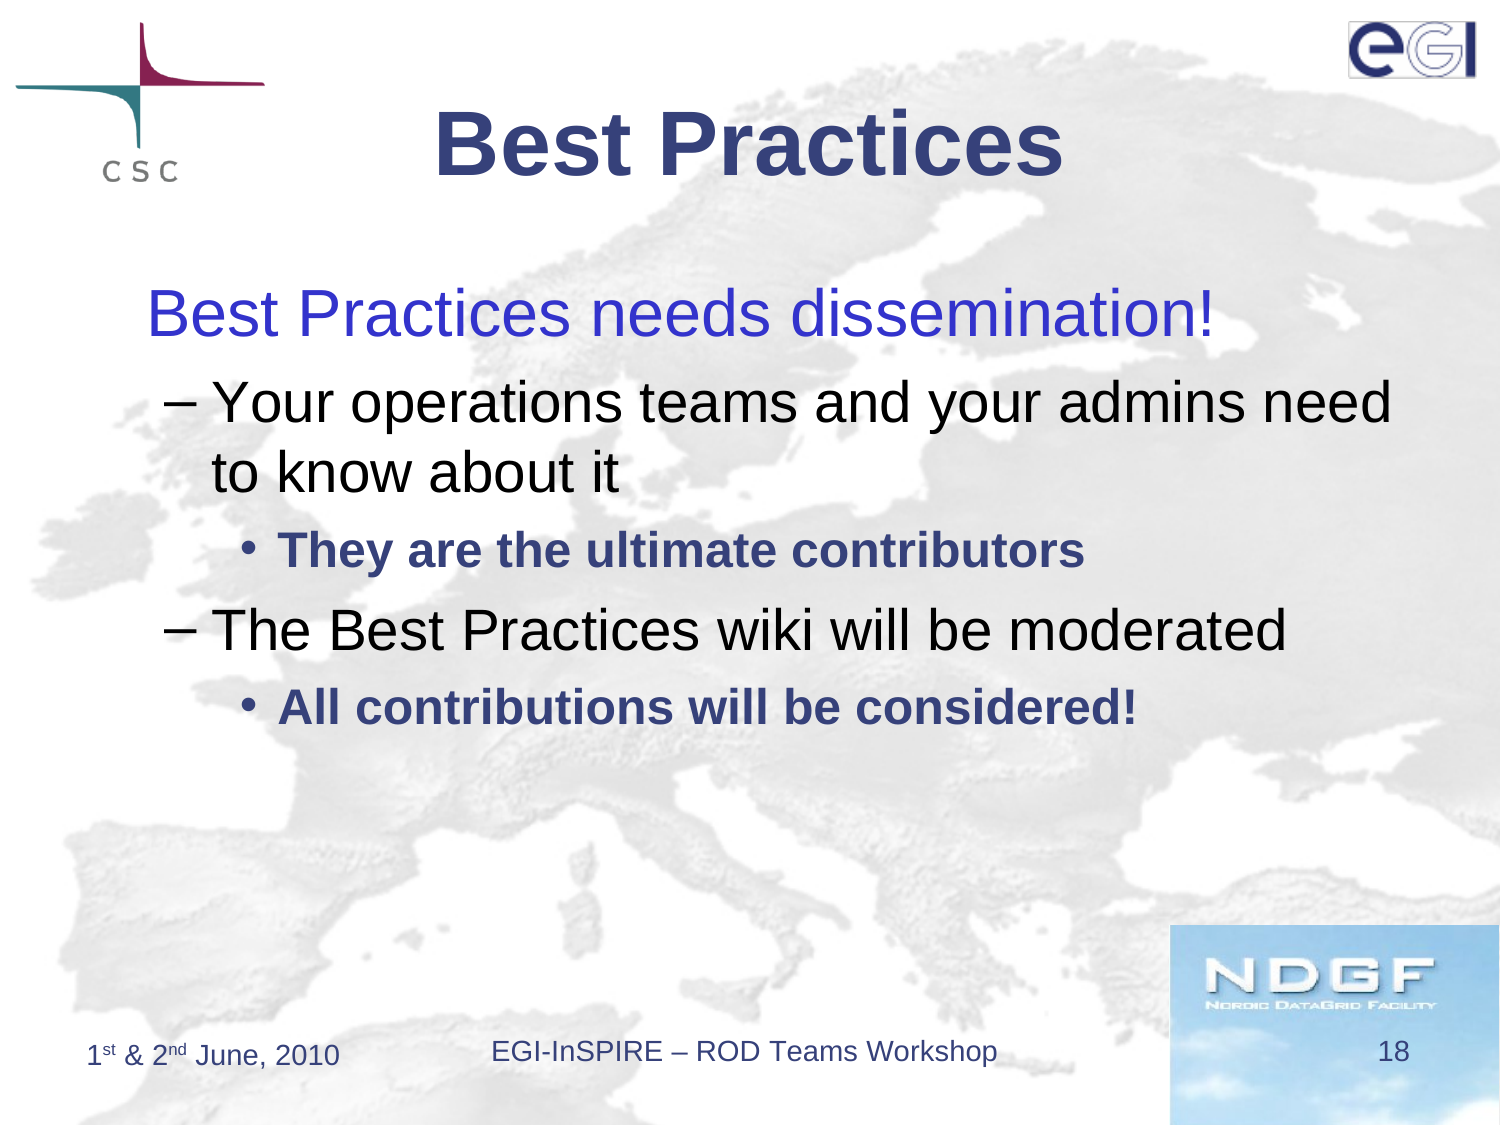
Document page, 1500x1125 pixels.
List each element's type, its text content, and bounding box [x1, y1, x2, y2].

title Best Practices [75, 20, 1426, 257]
list Best Practices needs dissemination! Your operations teams and your admins need to know about it They are the ultimate contributors The Best Practices wiki will be moderated All contributions will be considered! [75, 262, 1426, 1006]
picture [0, 0, 1500, 1125]
